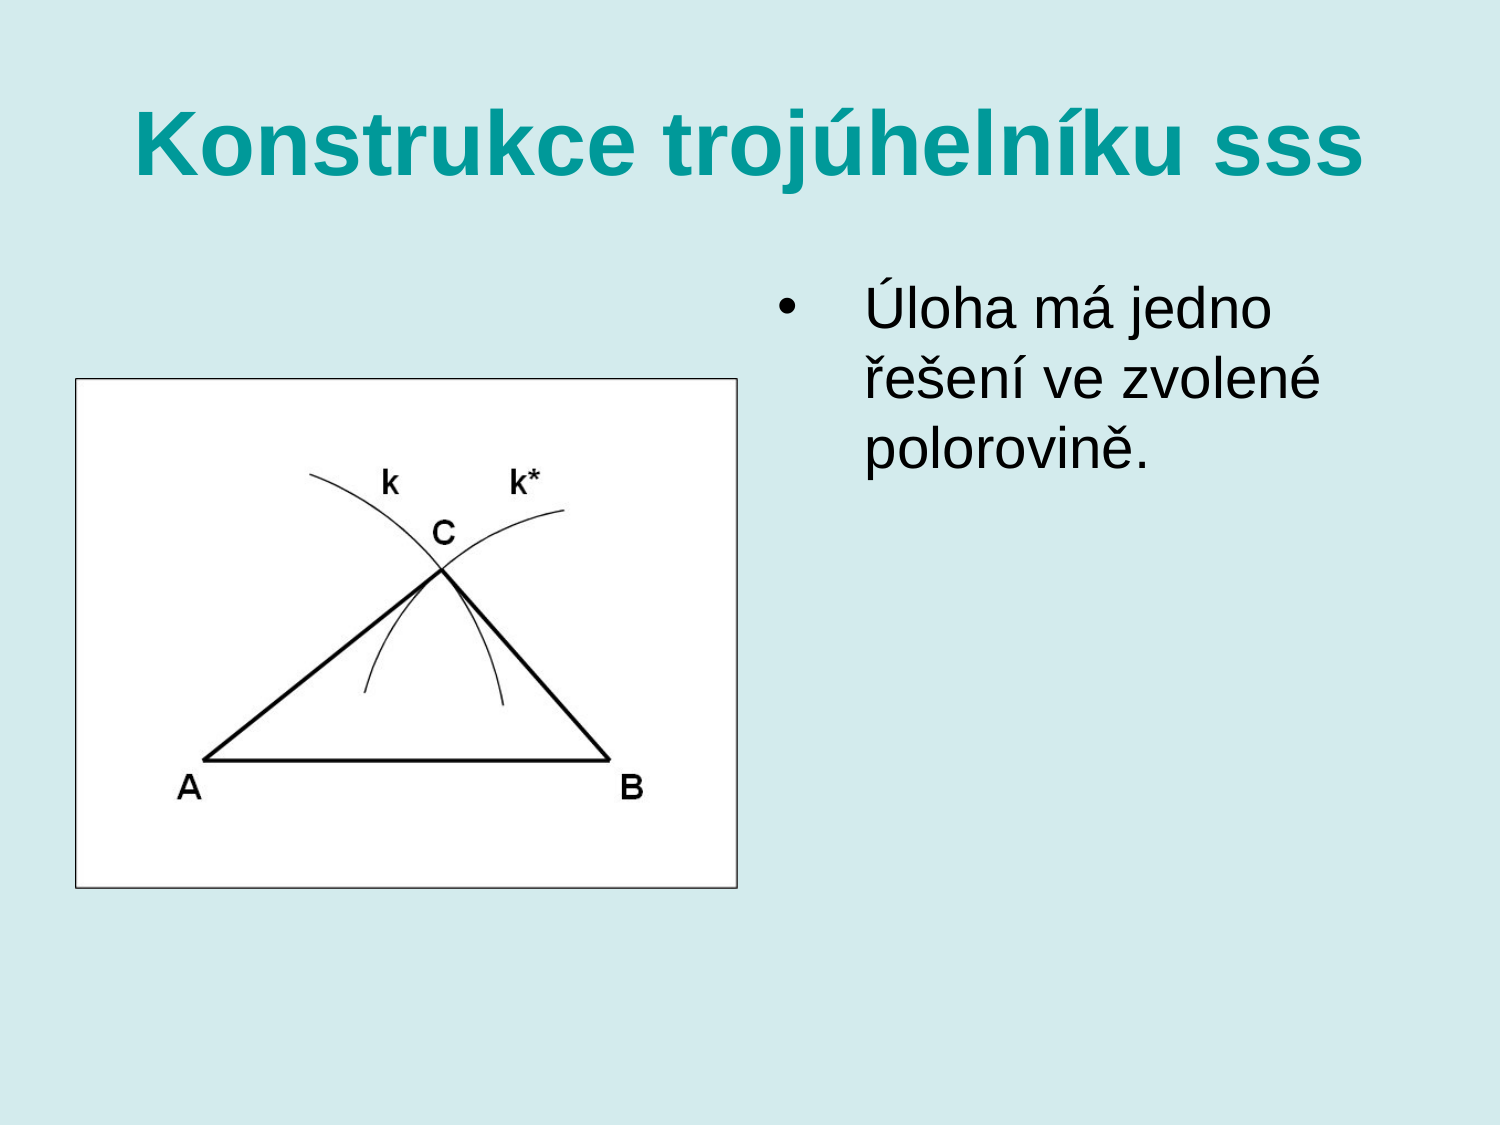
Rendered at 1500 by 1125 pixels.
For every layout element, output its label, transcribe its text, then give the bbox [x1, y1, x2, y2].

title Konstrukce trojúhelníku sss [75, 45, 1426, 233]
picture [75, 378, 738, 889]
list Úloha má jedno řešení ve zvolené polorovině. [762, 262, 1426, 1006]
